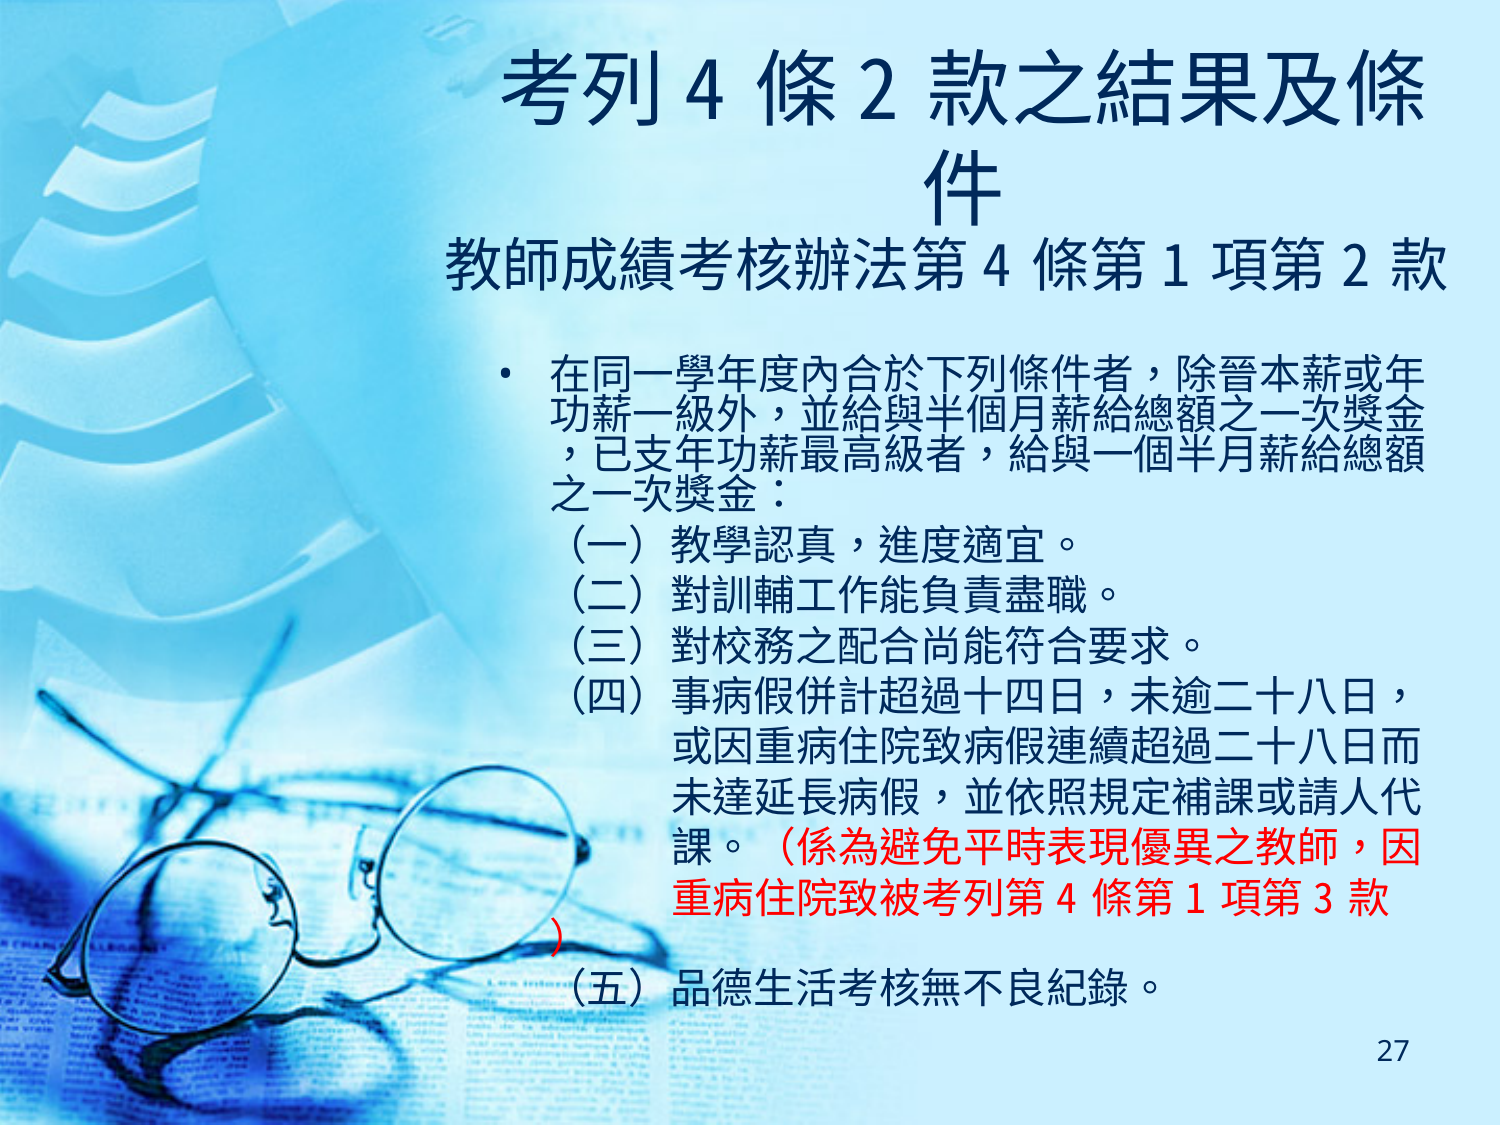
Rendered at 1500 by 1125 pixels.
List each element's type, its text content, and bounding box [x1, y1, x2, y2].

title 考列4條2款之結果及條件 [478, 42, 1448, 184]
text_box 教師成績考核辦法第4條第1項第2款 [413, 184, 1500, 315]
list 在同一學年度內合於下列條件者，除晉本薪或年功薪一級外，並給與半個月薪給總額之一次獎金，已支年功薪最高級者，給與一個半月薪給總額之一次獎金： （一）教學認真，進度適宜。 （二）對訓輔工作能負責盡職。 （三）對校務之配合尚能符合要求。 （四）事病假併計超過十四日，未逾二十八日， 或因重病住院致病假連續超過二十八日而 未達延長病假，並依照規定補課或請人代 課。（係為避免平時表現優異之教師，因 重病住院致被考列第4條第1項第3款） （五）品德生活考核無不良紀錄。 [478, 349, 1447, 1024]
picture [0, 0, 1500, 1125]
